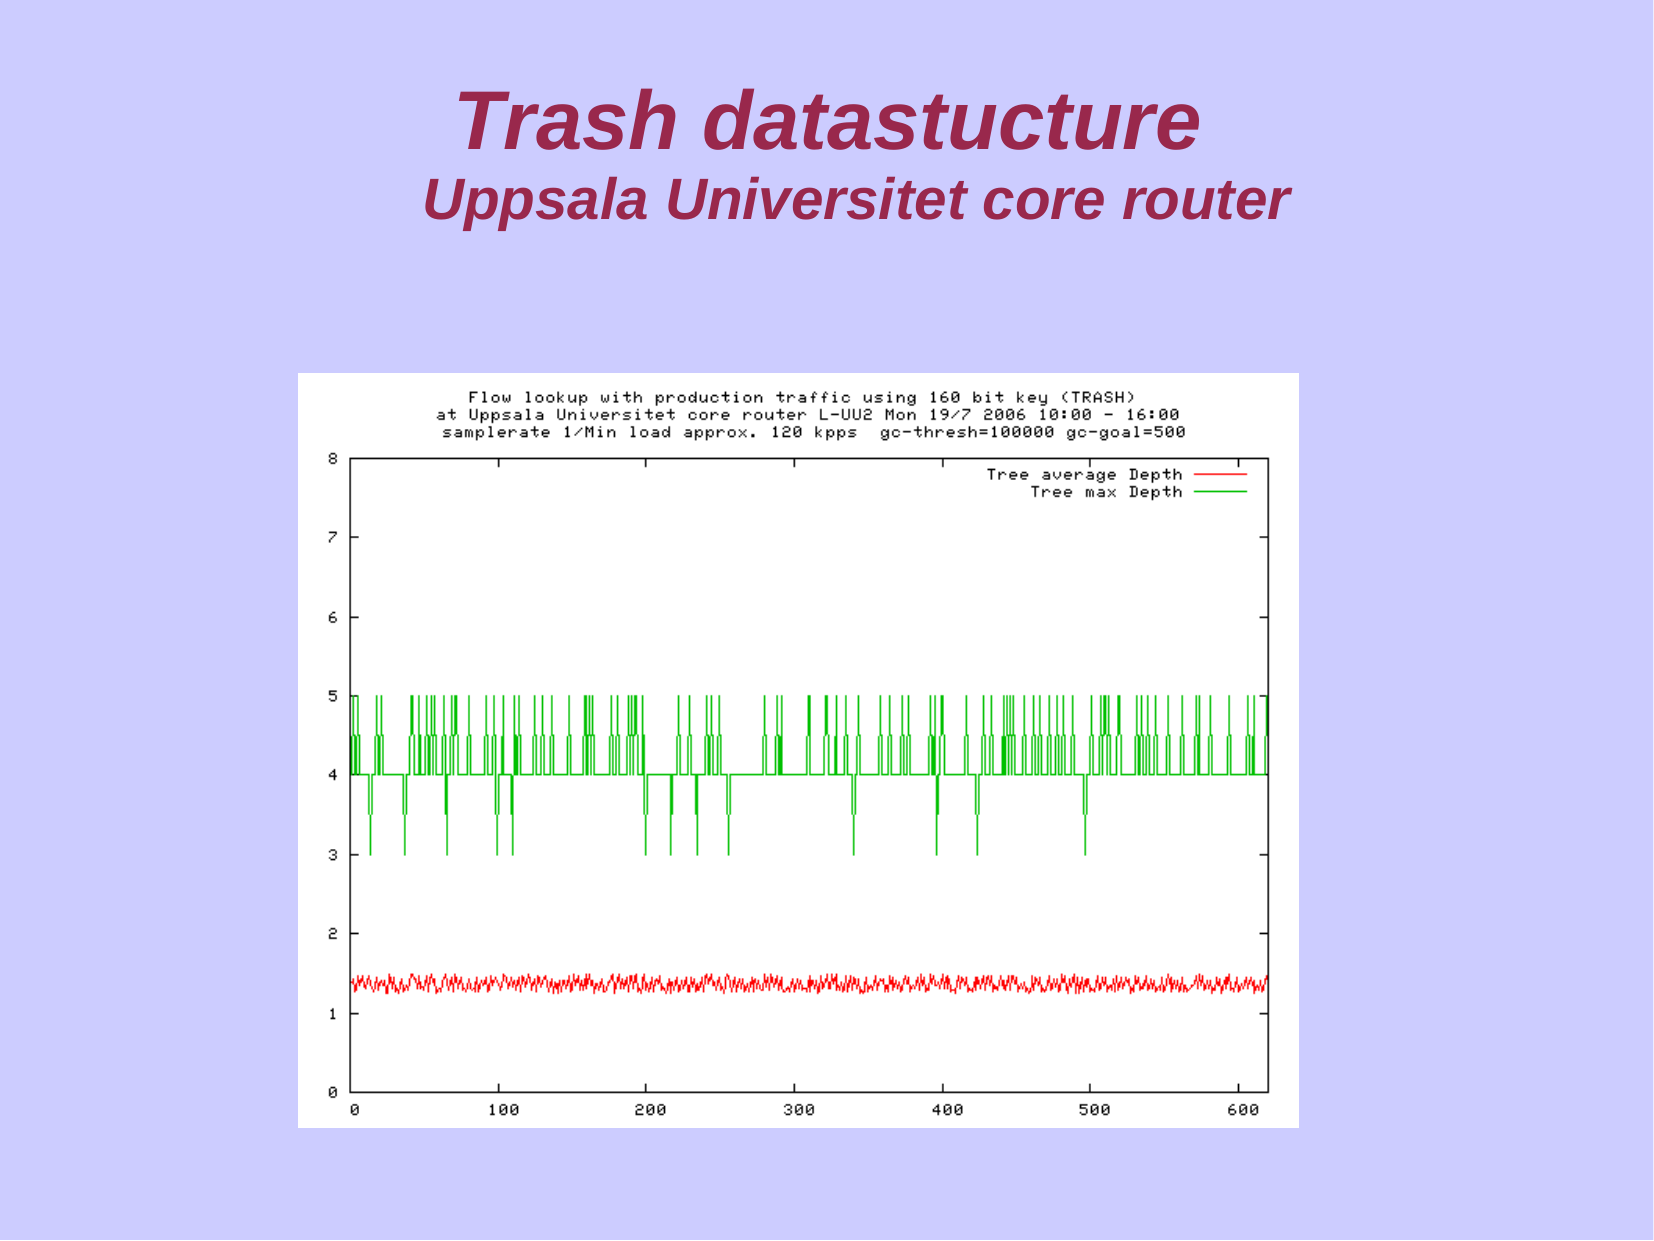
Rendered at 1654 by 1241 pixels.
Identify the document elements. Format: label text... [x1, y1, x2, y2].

picture [298, 373, 1299, 1128]
title Trash datastucture Uppsala Universitet core router [121, 49, 1534, 257]
